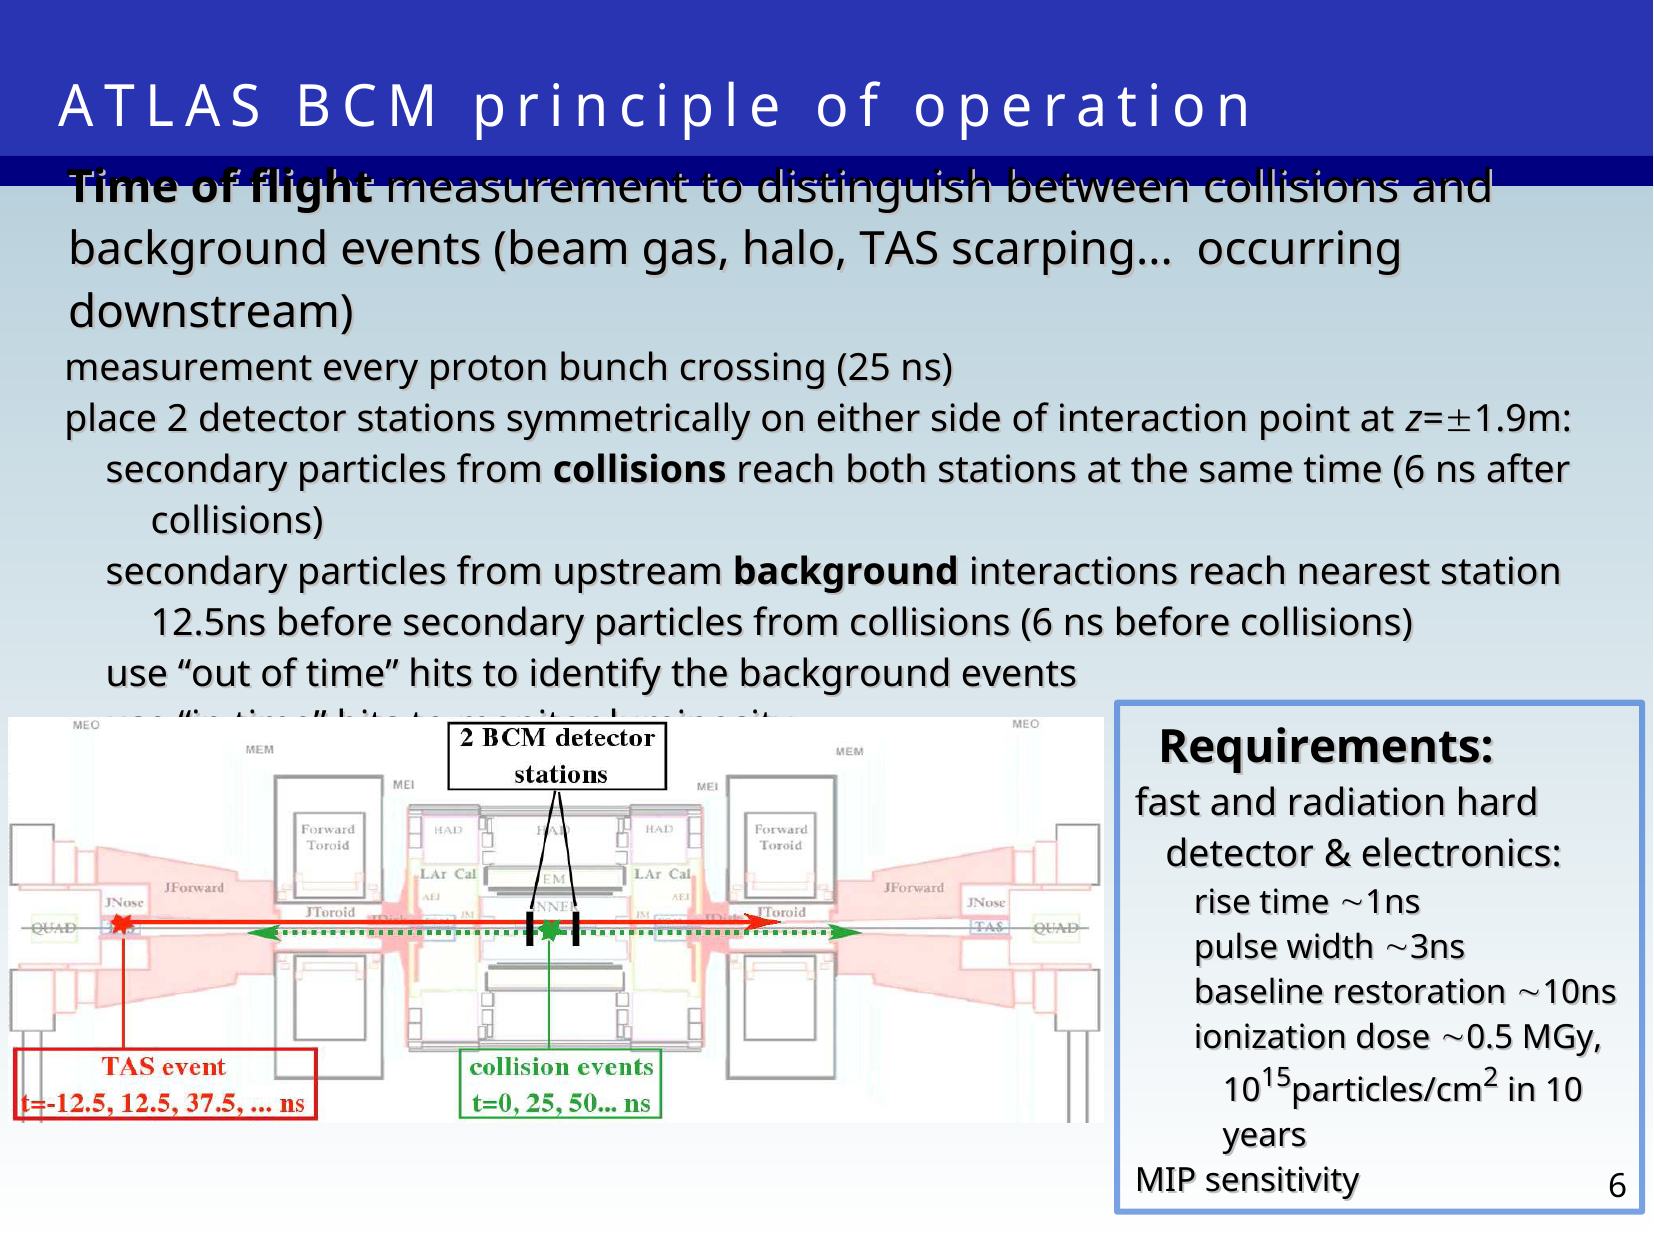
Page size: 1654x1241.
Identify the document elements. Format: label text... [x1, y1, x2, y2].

subtitle Time of flight measurement to distinguish between collisions and background events (beam gas, halo, TAS scarping... occurring downstream) measurement every proton bunch crossing (25 ns) place 2 detector stations symmetrically on either side of interaction point at z=1.9m: secondary particles from collisions reach both stations at the same time (6 ns after collisions) secondary particles from upstream background interactions reach nearest station 12.5ns before secondary particles from collisions (6 ns before collisions) use “out of time” hits to identify the background events use “in time” hits to monitor luminosity [37, 189, 1613, 713]
text_box Requirements: fast and radiation hard detector & electronics: rise time ~1ns pulse width ~3ns baseline restoration ~10ns ionization dose ~0.5 MGy, 1015particles/cm2 in 10 years MIP sensitivity [1117, 702, 1643, 1159]
picture [8, 717, 1104, 1123]
title ATLAS BCM principle of operation [58, 29, 1613, 178]
